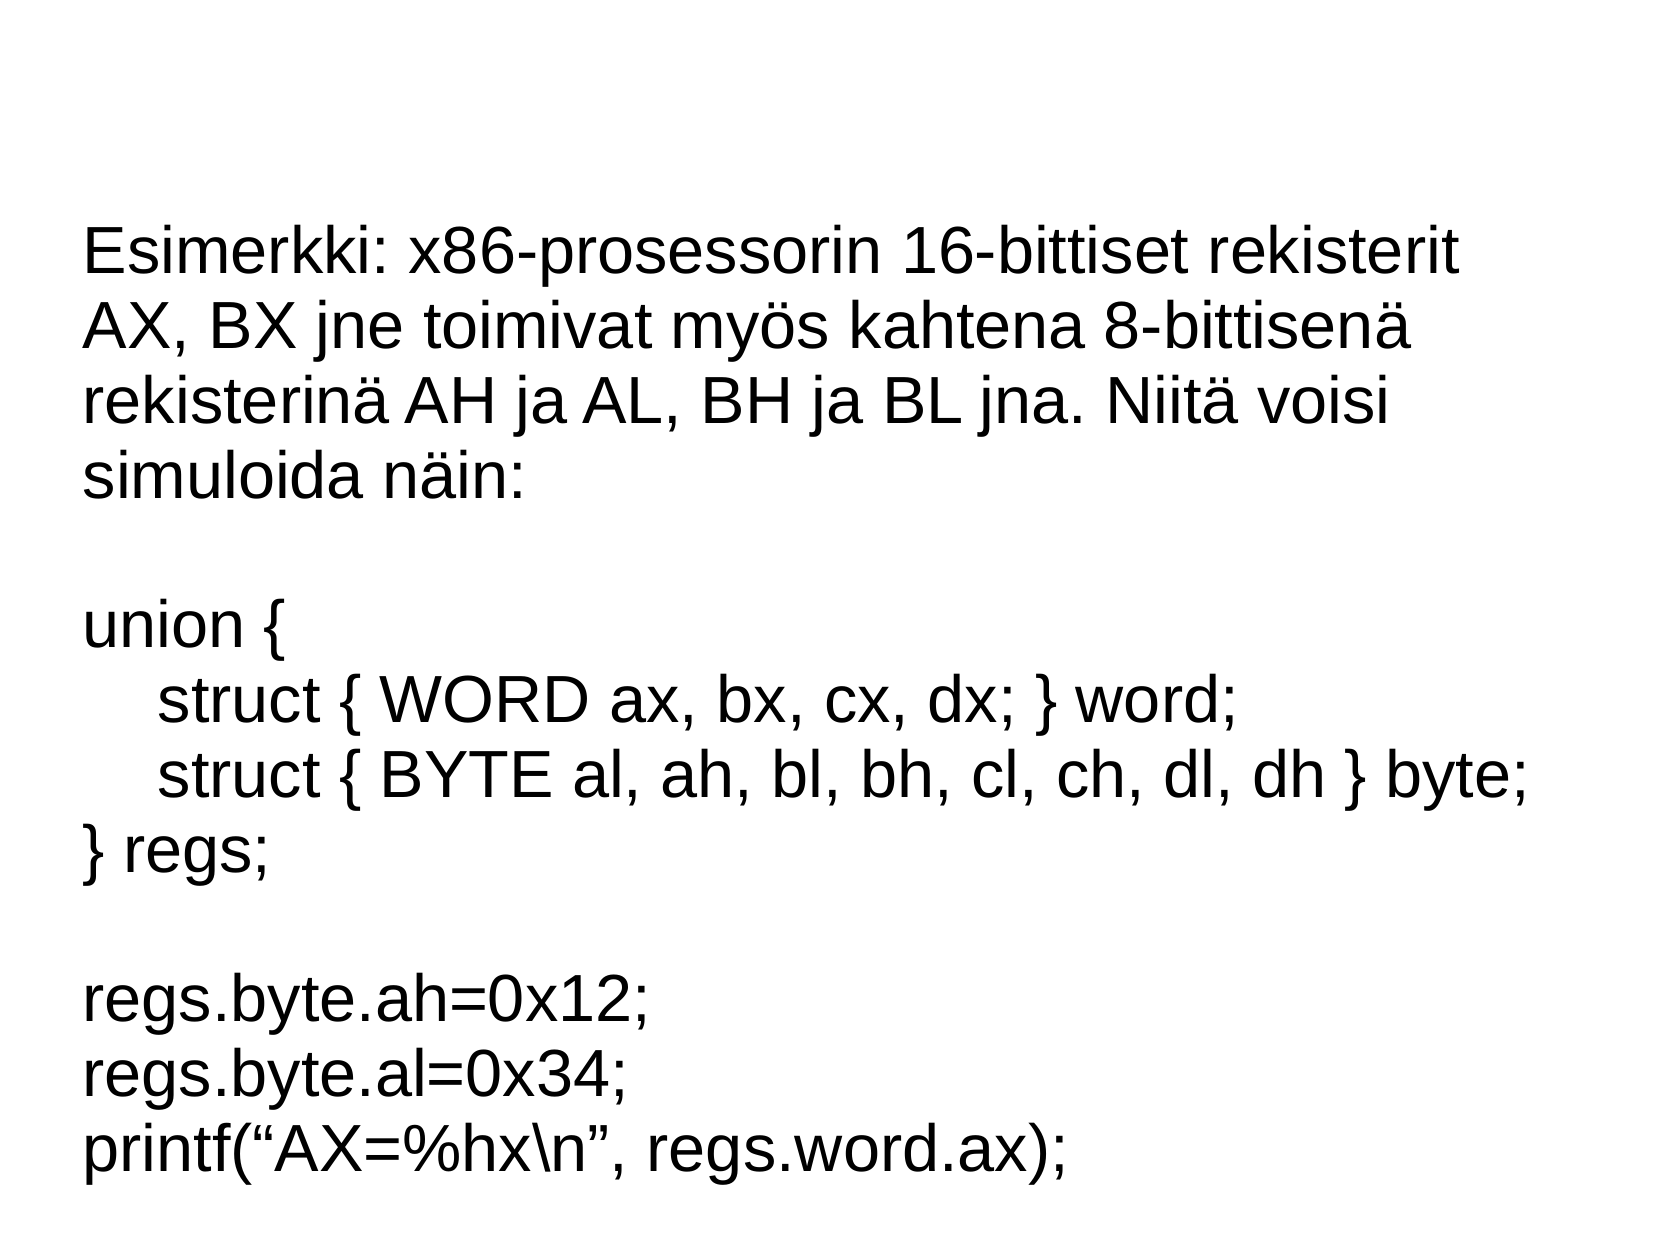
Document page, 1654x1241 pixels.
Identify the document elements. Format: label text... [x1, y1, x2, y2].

text_box Esimerkki: x86-prosessorin 16-bittiset rekisterit AX, BX jne toimivat myös kahtena 8-bittisenä rekisterinä AH ja AL, BH ja BL jna. Niitä voisi simuloida näin: union { struct { WORD ax, bx, cx, dx; } word; struct { BYTE al, ah, bl, bh, cl, ch, dl, dh } byte; } regs; regs.byte.ah=0x12; regs.byte.al=0x34; printf(“AX=%hx\n”, regs.word.ax); [82, 213, 1571, 1186]
